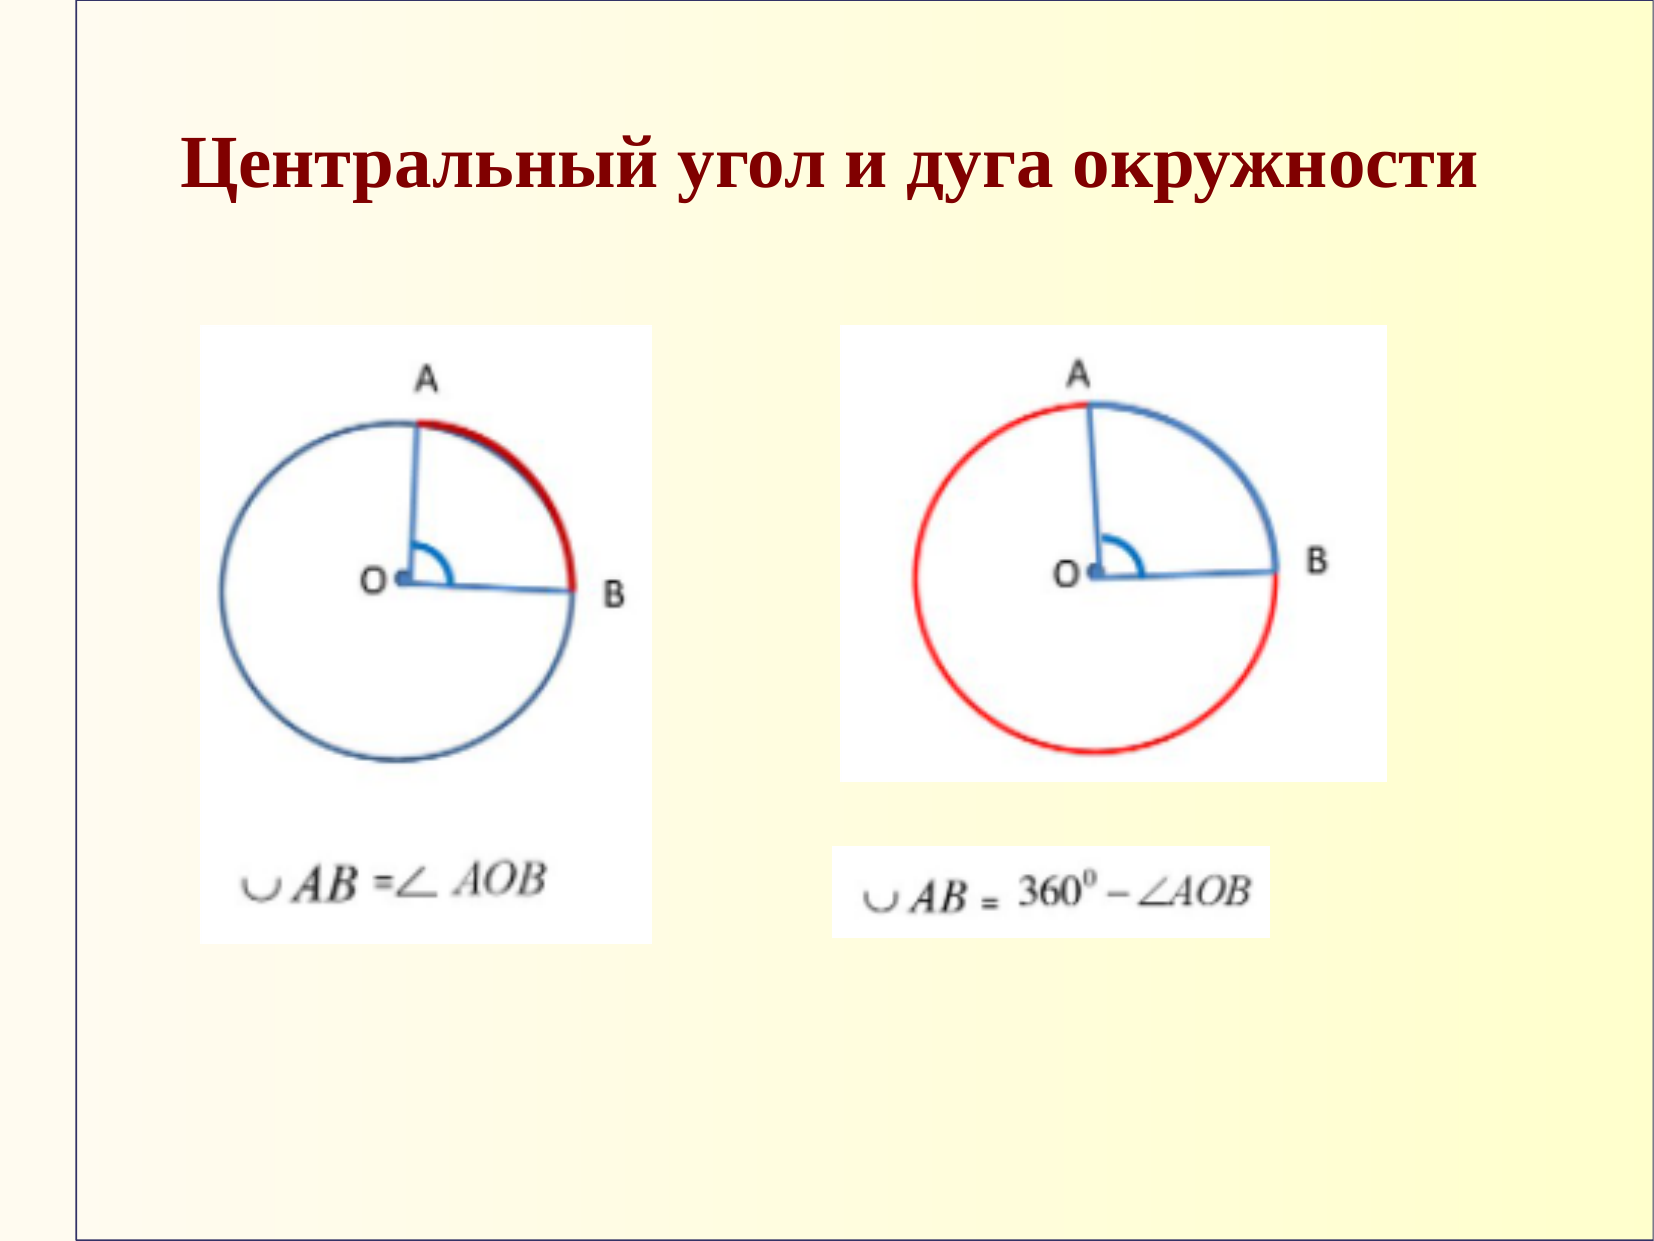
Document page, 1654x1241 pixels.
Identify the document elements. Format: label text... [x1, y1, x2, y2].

picture [832, 846, 1270, 938]
title Центральный угол и дуга окружности [124, 59, 1536, 266]
picture [0, 0, 75, 1241]
picture [200, 325, 652, 944]
picture [840, 325, 1387, 782]
